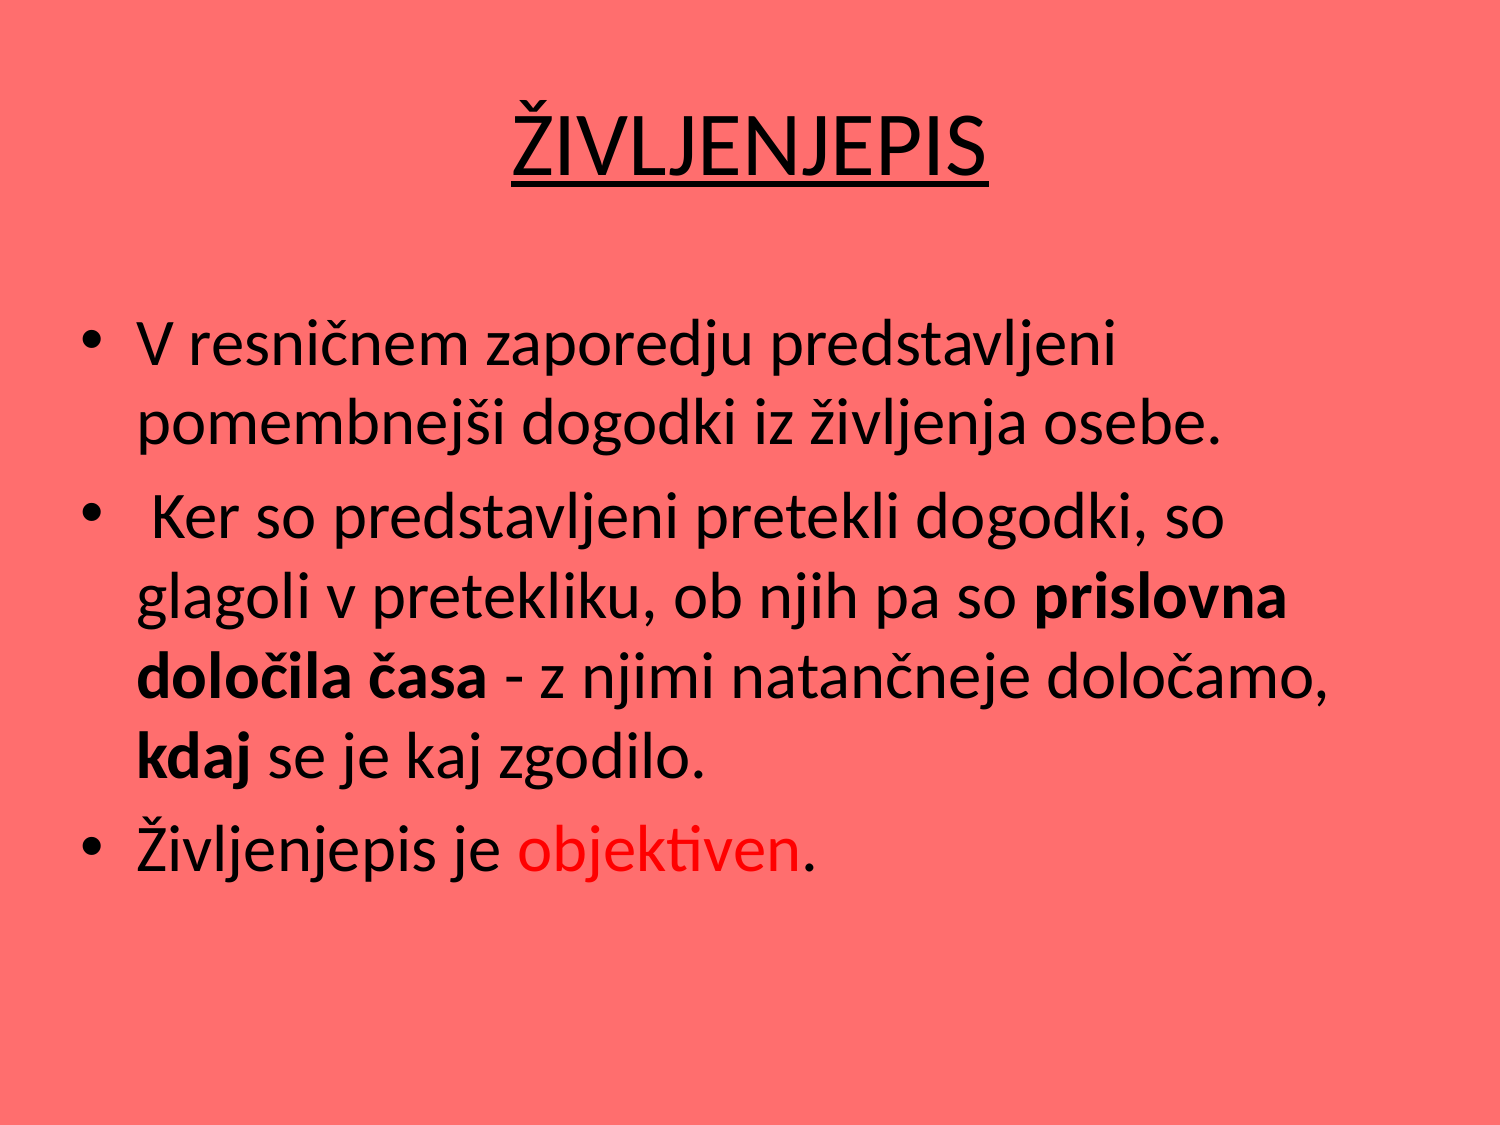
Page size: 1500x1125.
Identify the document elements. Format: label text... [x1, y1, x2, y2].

title ŽIVLJENJEPIS [75, 45, 1425, 233]
list V resničnem zaporedju predstavljeni pomembnejši dogodki iz življenja osebe. Ker so predstavljeni pretekli dogodki, so glagoli v pretekliku, ob njih pa so prislovna določila časa - z njimi natančneje določamo, kdaj se je kaj zgodilo. Življenjepis je objektiven. [64, 290, 1415, 1034]
